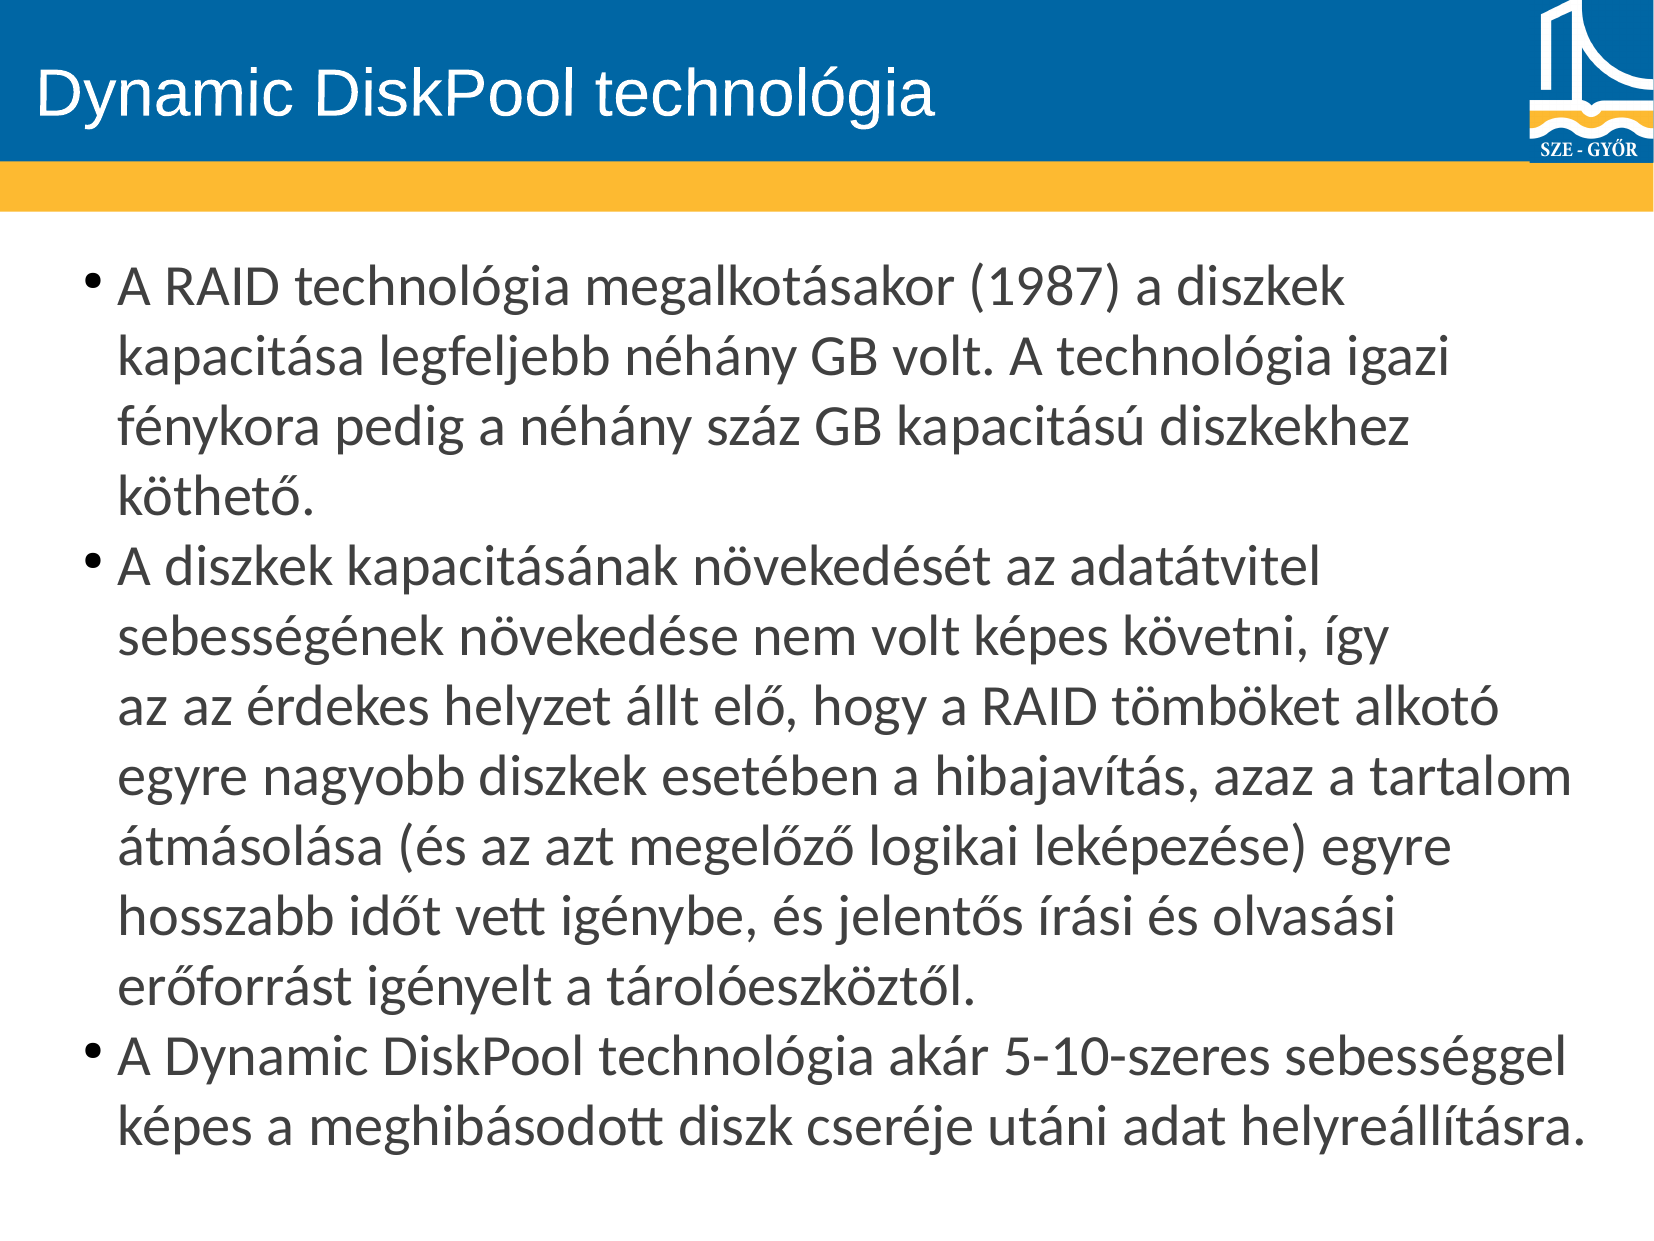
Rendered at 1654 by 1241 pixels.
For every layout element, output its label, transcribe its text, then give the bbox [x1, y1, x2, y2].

text_box A RAID technológia megalkotásakor (1987) a diszkek kapacitása legfeljebb néhány GB volt. A technológia igazi fénykora pedig a néhány száz GB kapacitású diszkekhez köthető. A diszkek kapacitásának növekedését az adatátvitel sebességének növekedése nem volt képes követni, így az az érdekes helyzet állt elő, hogy a RAID tömböket alkotó egyre nagyobb diszkek esetében a hibajavítás, azaz a tartalom átmásolása (és az azt megelőző logikai leképezése) egyre hosszabb időt vett igénybe, és jelentős írási és olvasási erőforrást igényelt a tárolóeszköztől. A Dynamic DiskPool technológia akár 5-10-szeres sebességgel képes a meghibásodott diszk cseréje utáni adat helyreállításra. [82, 247, 1595, 1198]
picture [1529, 0, 1654, 163]
text_box Dynamic DiskPool technológia [34, 48, 1524, 144]
